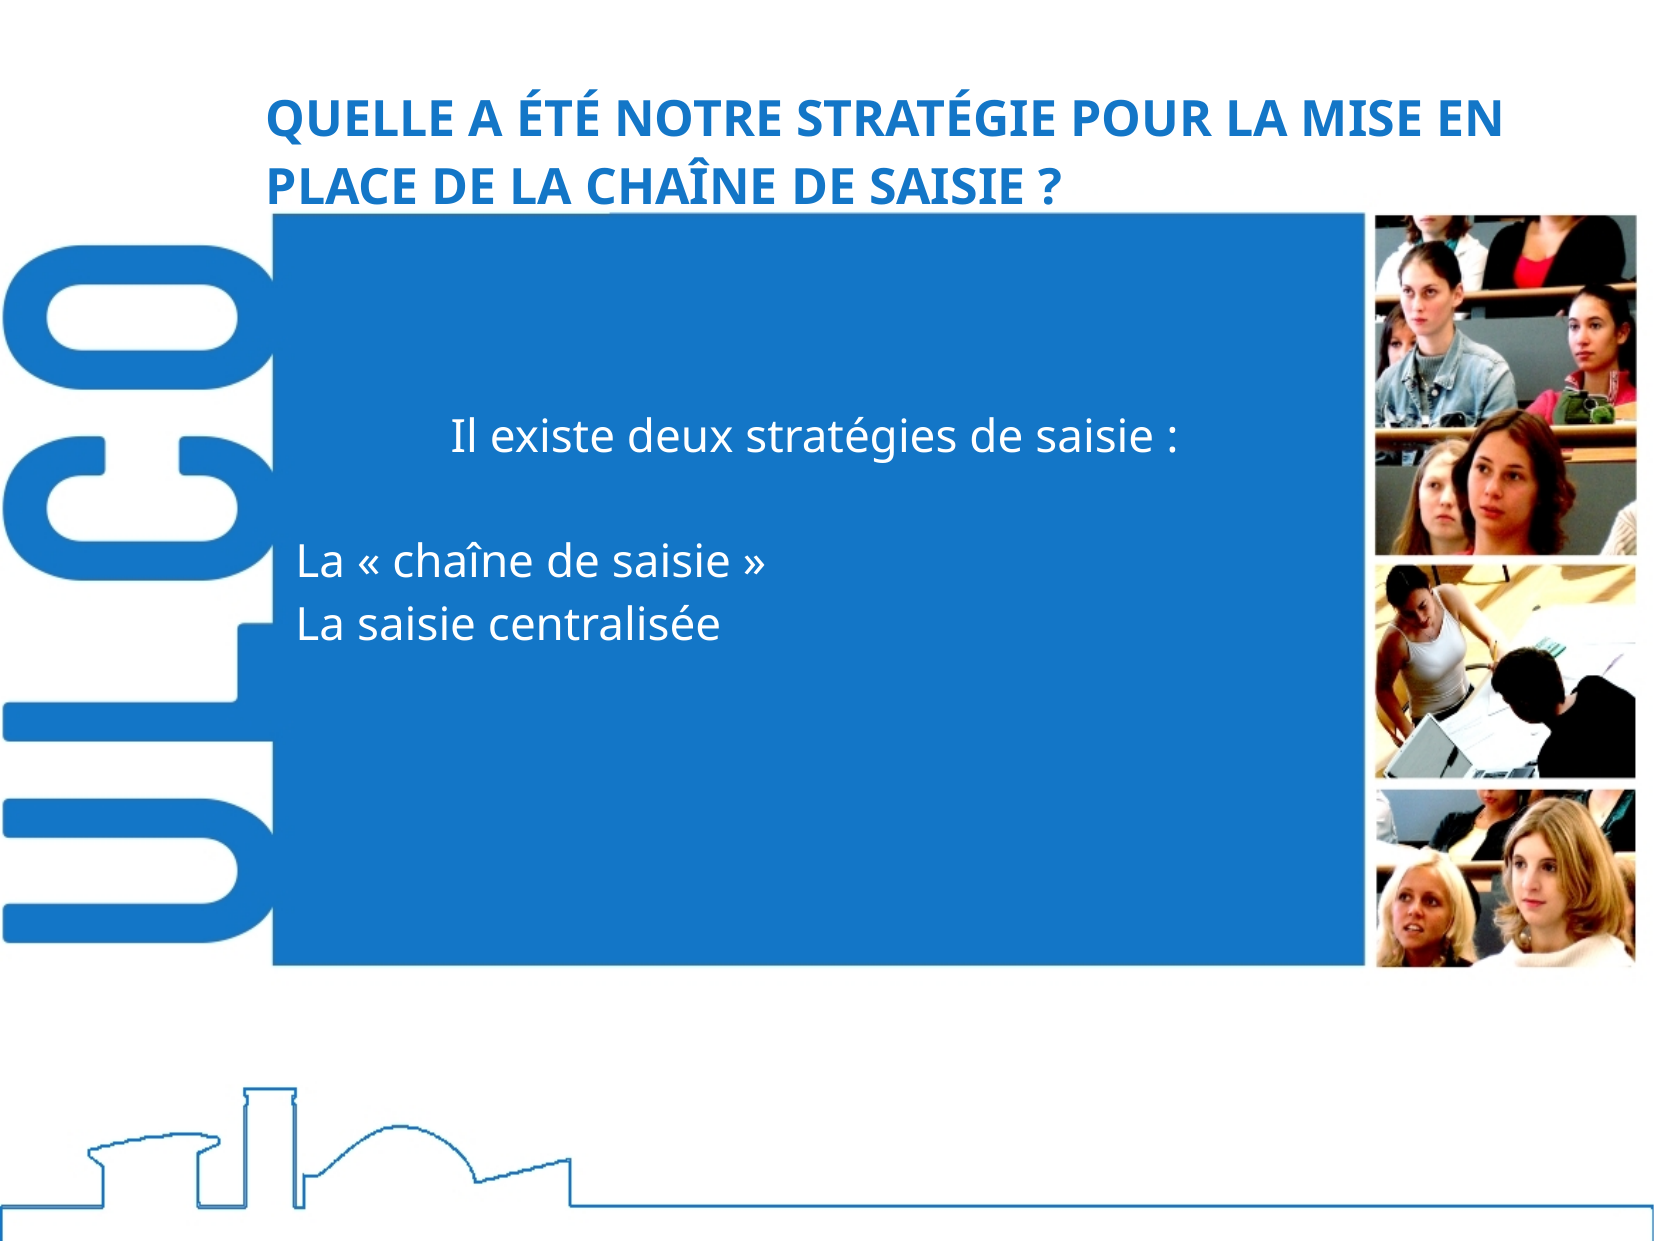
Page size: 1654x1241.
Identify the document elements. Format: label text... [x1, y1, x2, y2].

text_box Il existe deux stratégies de saisie : La « chaîne de saisie » La saisie centralisée [283, 270, 1347, 787]
picture [0, 0, 1654, 1241]
title QUELLE A ÉTÉ NOTRE STRATÉGIE POUR LA MISE EN PLACE DE LA CHAÎNE DE SAISIE ? [265, 23, 1625, 280]
